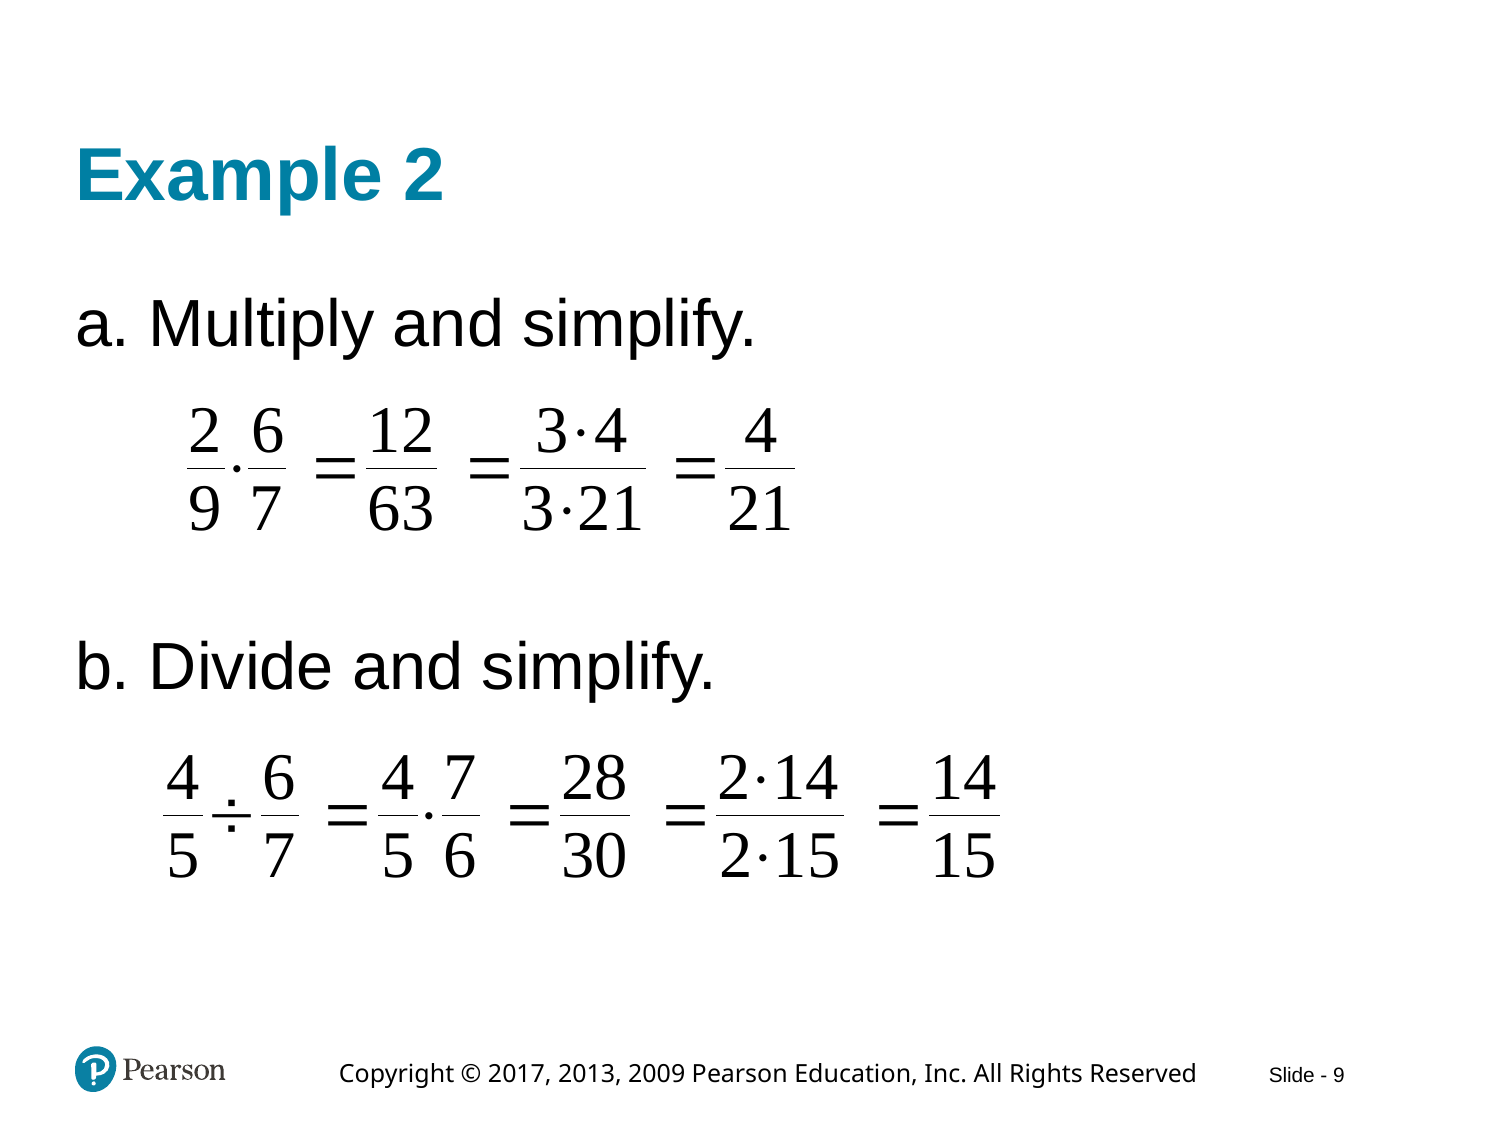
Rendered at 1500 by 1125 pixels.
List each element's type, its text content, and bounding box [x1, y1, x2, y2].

list a. Multiply and simplify. [75, 280, 826, 368]
chart [185, 392, 289, 545]
chart [652, 739, 845, 892]
chart [864, 739, 1002, 892]
chart [161, 739, 301, 892]
chart [495, 739, 632, 892]
chart [302, 392, 439, 545]
chart [313, 739, 482, 892]
list b. Divide and simplify. [75, 622, 826, 711]
chart [661, 392, 797, 545]
chart [455, 392, 648, 545]
title Example 2 [75, 35, 1425, 216]
